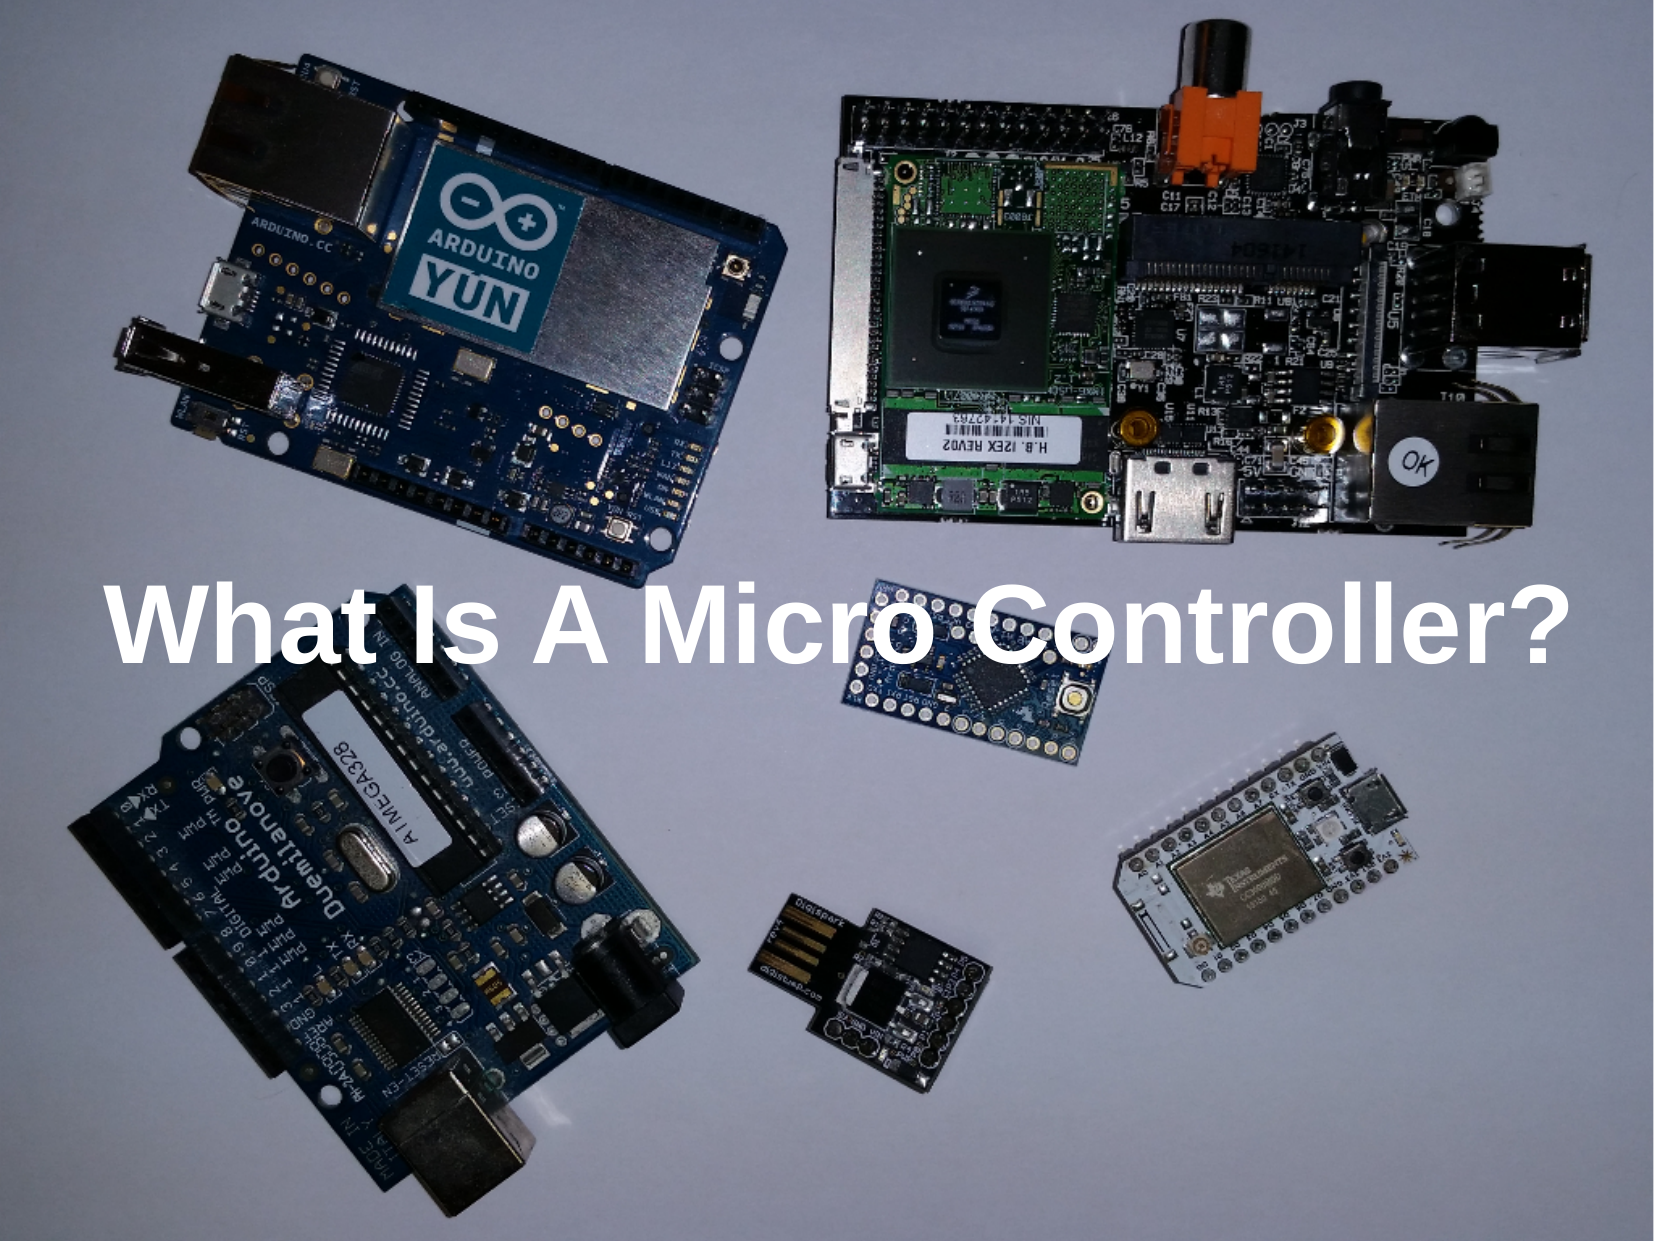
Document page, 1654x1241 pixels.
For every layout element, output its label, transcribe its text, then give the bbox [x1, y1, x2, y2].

picture [0, 0, 1654, 1241]
text_box What Is A Micro Controller? [88, 561, 1591, 689]
